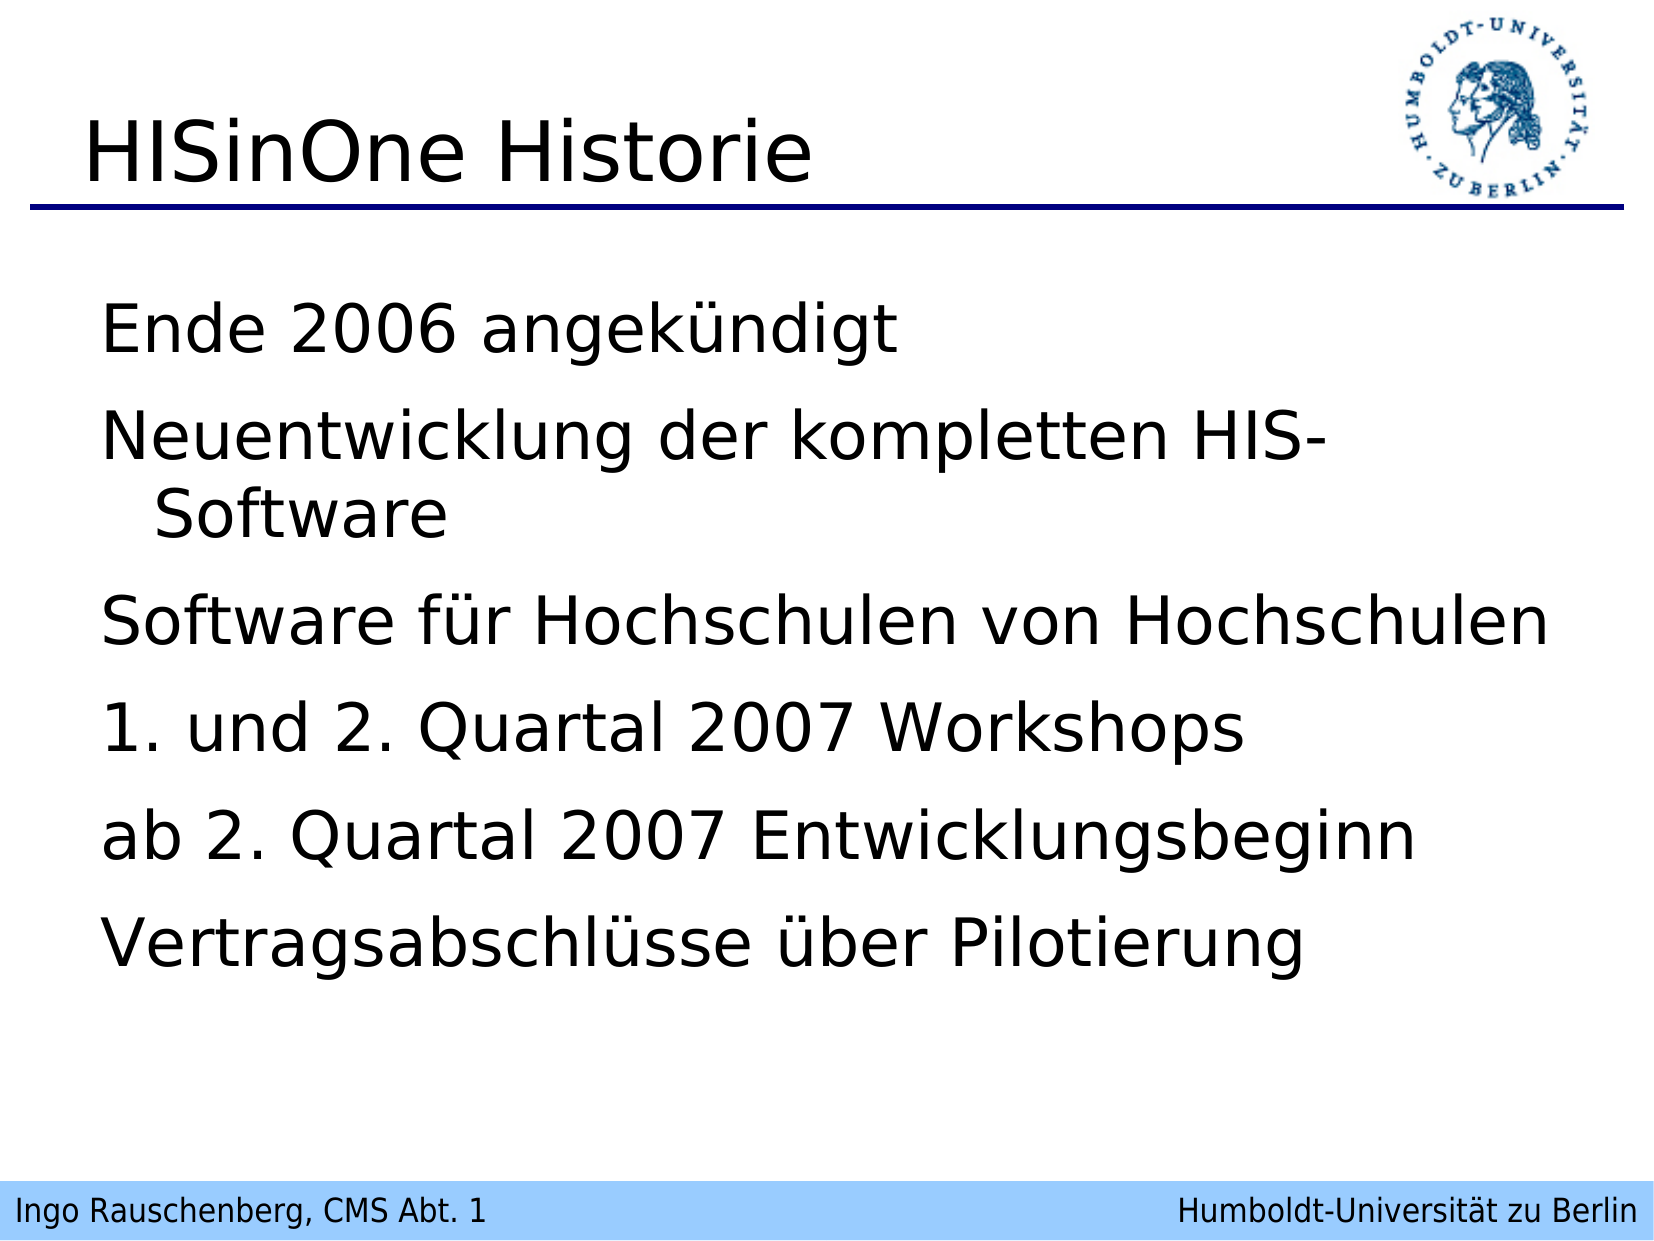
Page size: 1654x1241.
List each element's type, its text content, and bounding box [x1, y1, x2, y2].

text_box Ingo Rauschenberg, CMS Abt. 1 [0, 1181, 826, 1241]
title HISinOne Historie [82, 56, 1571, 250]
list Ende 2006 angekündigt Neuentwicklung der kompletten HIS-Software Software für Hochschulen von Hochschulen 1. und 2. Quartal 2007 Workshops ab 2. Quartal 2007 Entwicklungsbeginn Vertragsabschlüsse über Pilotierung [82, 290, 1571, 1094]
text_box Humboldt-Universität zu Berlin [826, 1181, 1654, 1241]
picture [1398, 10, 1595, 204]
